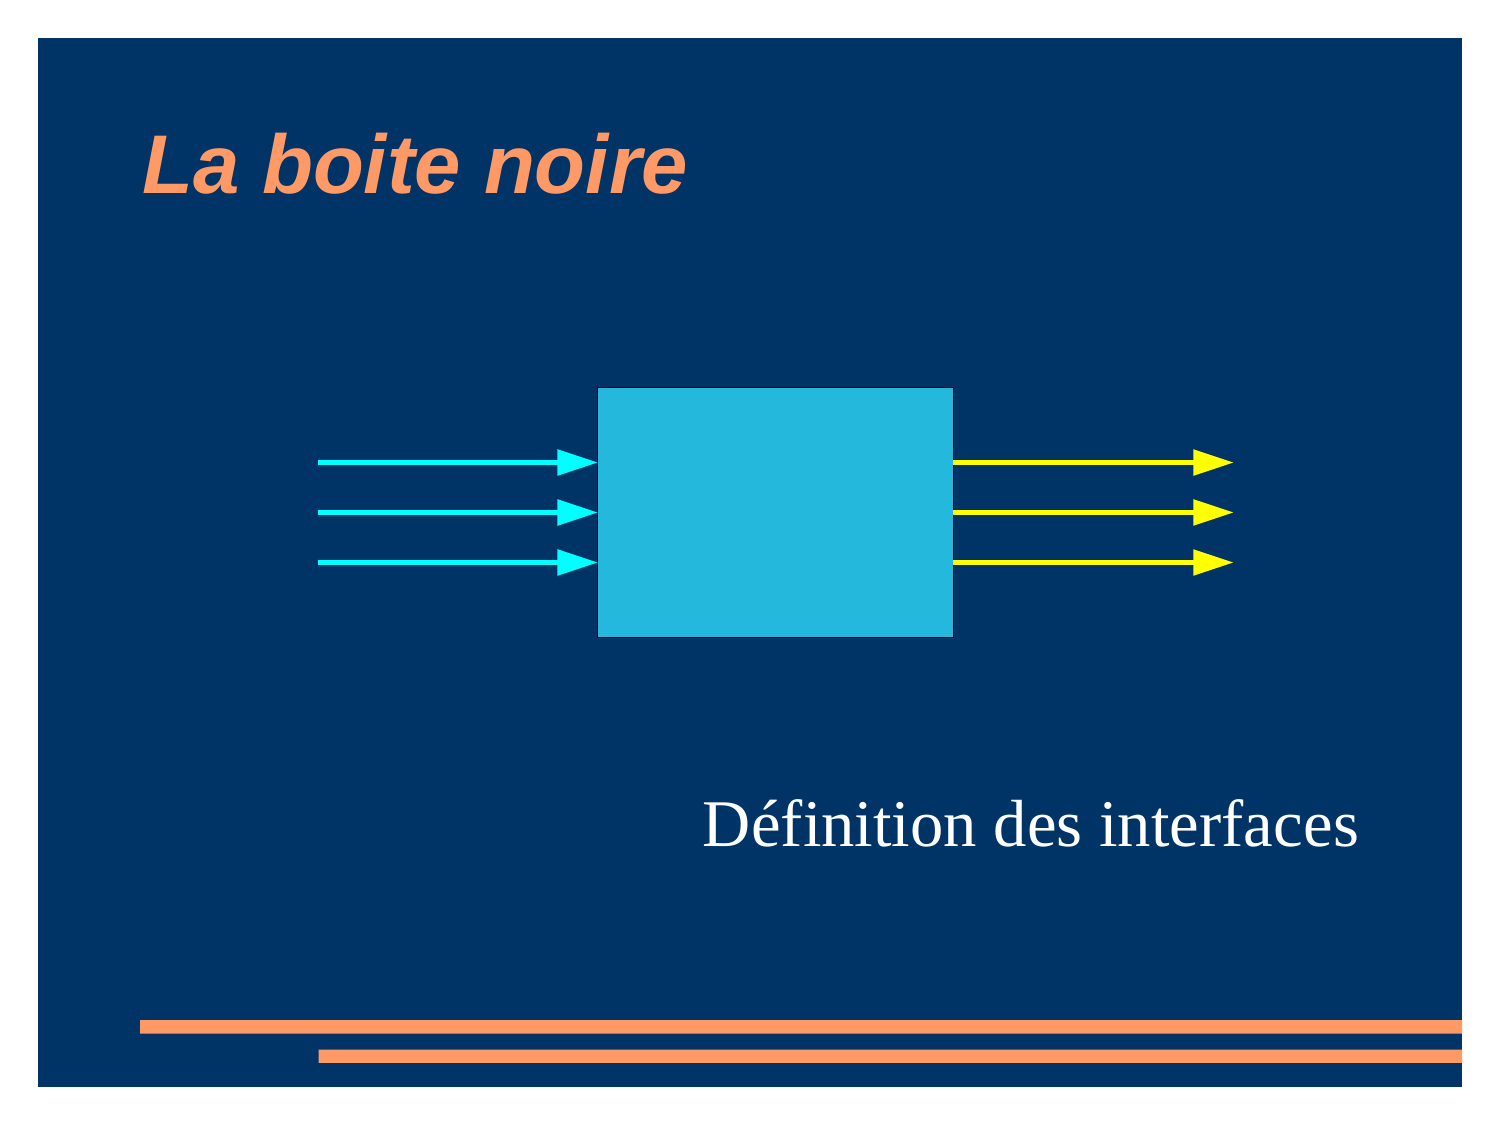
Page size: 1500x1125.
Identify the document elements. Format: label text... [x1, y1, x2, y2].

text_box [597, 387, 954, 638]
title La boite noire [142, 76, 1359, 253]
text_box Définition des interfaces [215, 787, 1361, 869]
